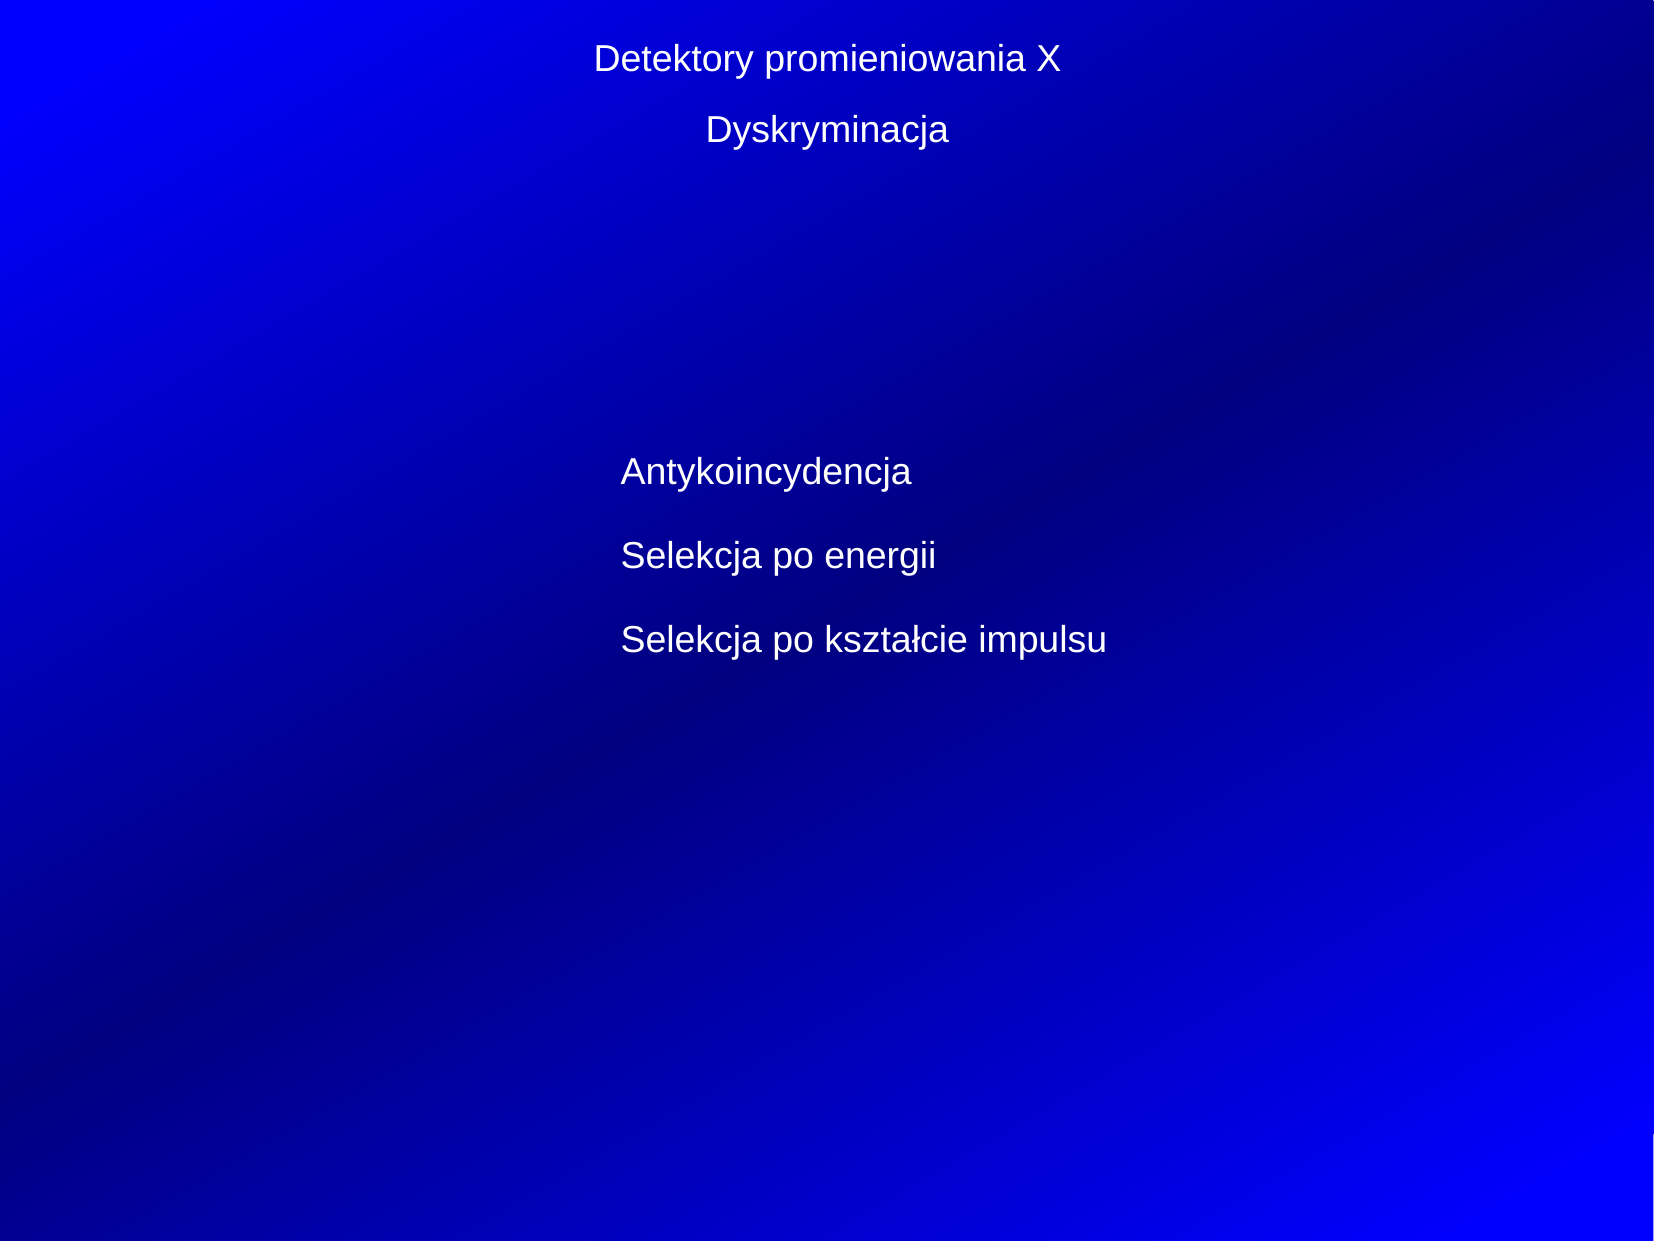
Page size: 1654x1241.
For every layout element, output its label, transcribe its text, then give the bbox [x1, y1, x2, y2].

text_box Dyskryminacja [690, 100, 964, 158]
text_box Detektory promieniowania X [578, 29, 1077, 87]
text_box Antykoincydencja Selekcja po energii Selekcja po kształcie impulsu [605, 442, 1123, 668]
